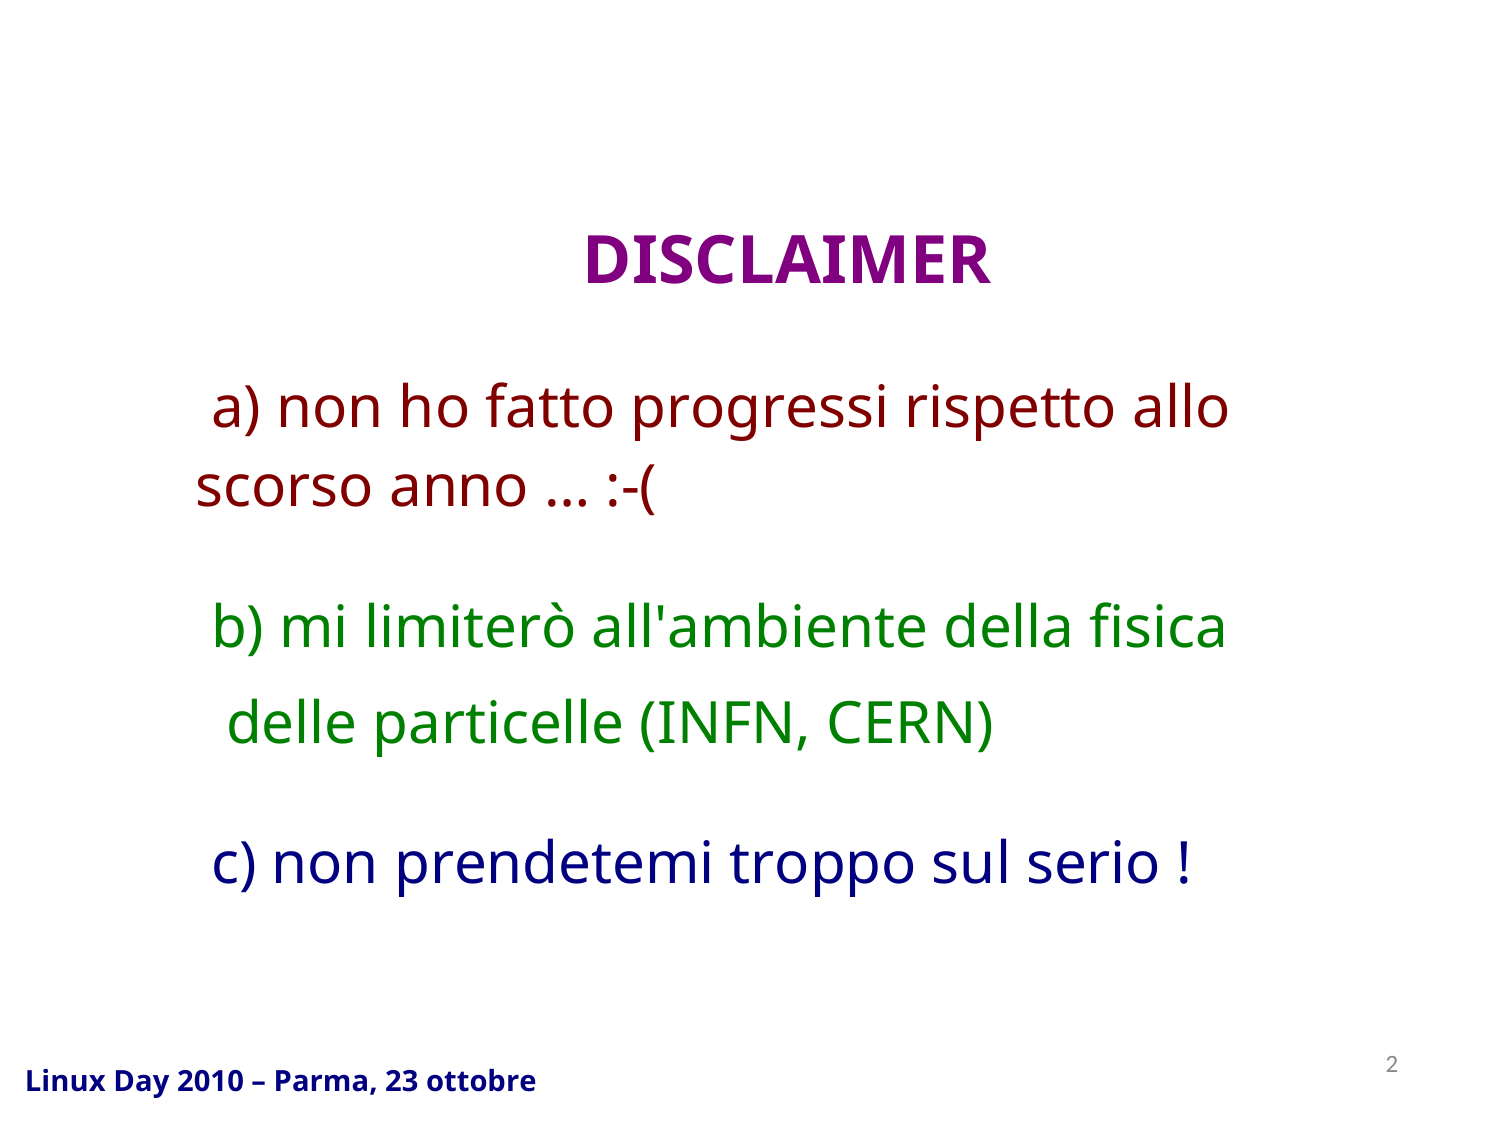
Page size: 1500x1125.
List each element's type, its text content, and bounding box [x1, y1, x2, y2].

subtitle DISCLAIMER a) non ho fatto progressi rispetto allo scorso anno … :-( b) mi limiterò all'ambiente della fisica delle particelle (INFN, CERN) c) non prendetemi troppo sul serio ! [75, 192, 1425, 921]
